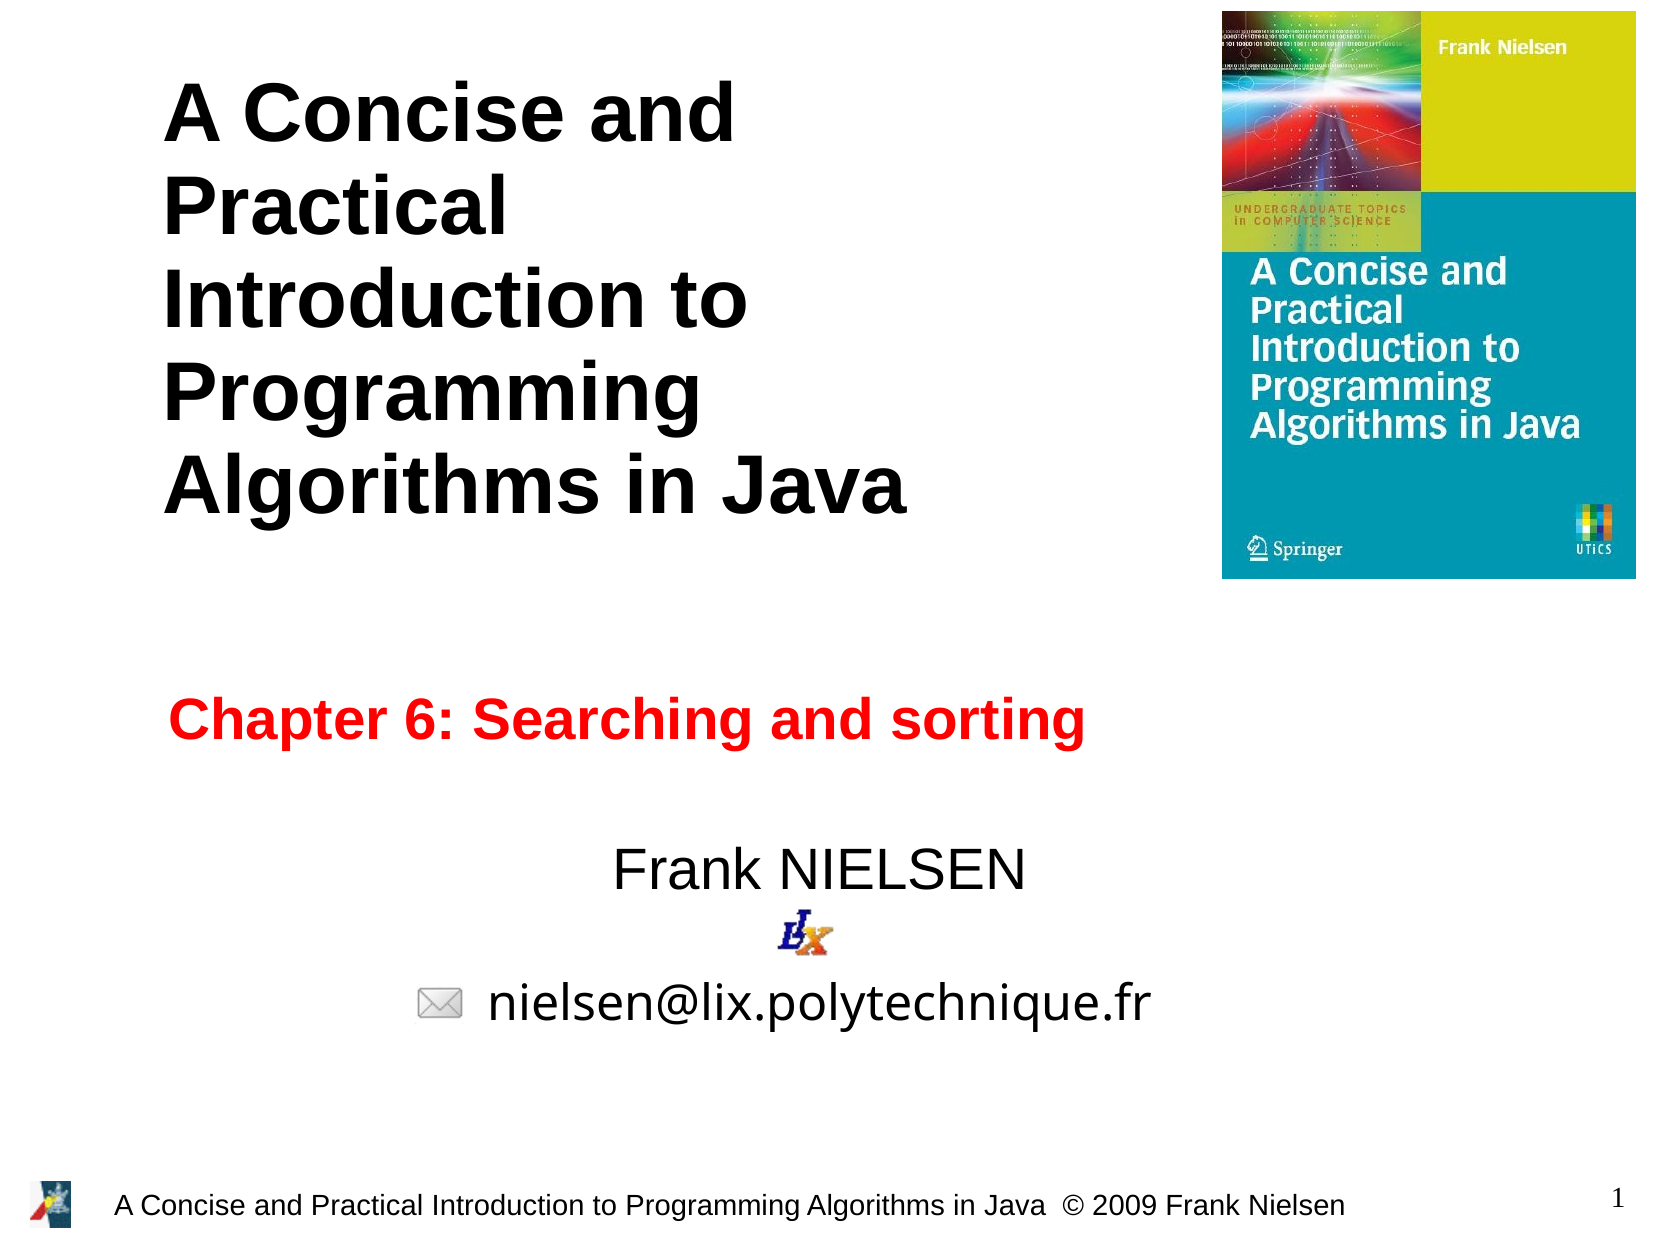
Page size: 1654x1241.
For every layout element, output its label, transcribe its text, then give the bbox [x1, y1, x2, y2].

picture [407, 974, 472, 1034]
text_box Frank NIELSEN nielsen@lix.polytechnique.fr [472, 829, 1153, 1034]
picture [1222, 11, 1636, 579]
text_box A Concise and Practical Introduction to Programming Algorithms in Java [147, 59, 923, 539]
picture [29, 1181, 71, 1228]
text_box Chapter 6: Searching and sorting [153, 679, 1104, 761]
picture [767, 894, 851, 981]
